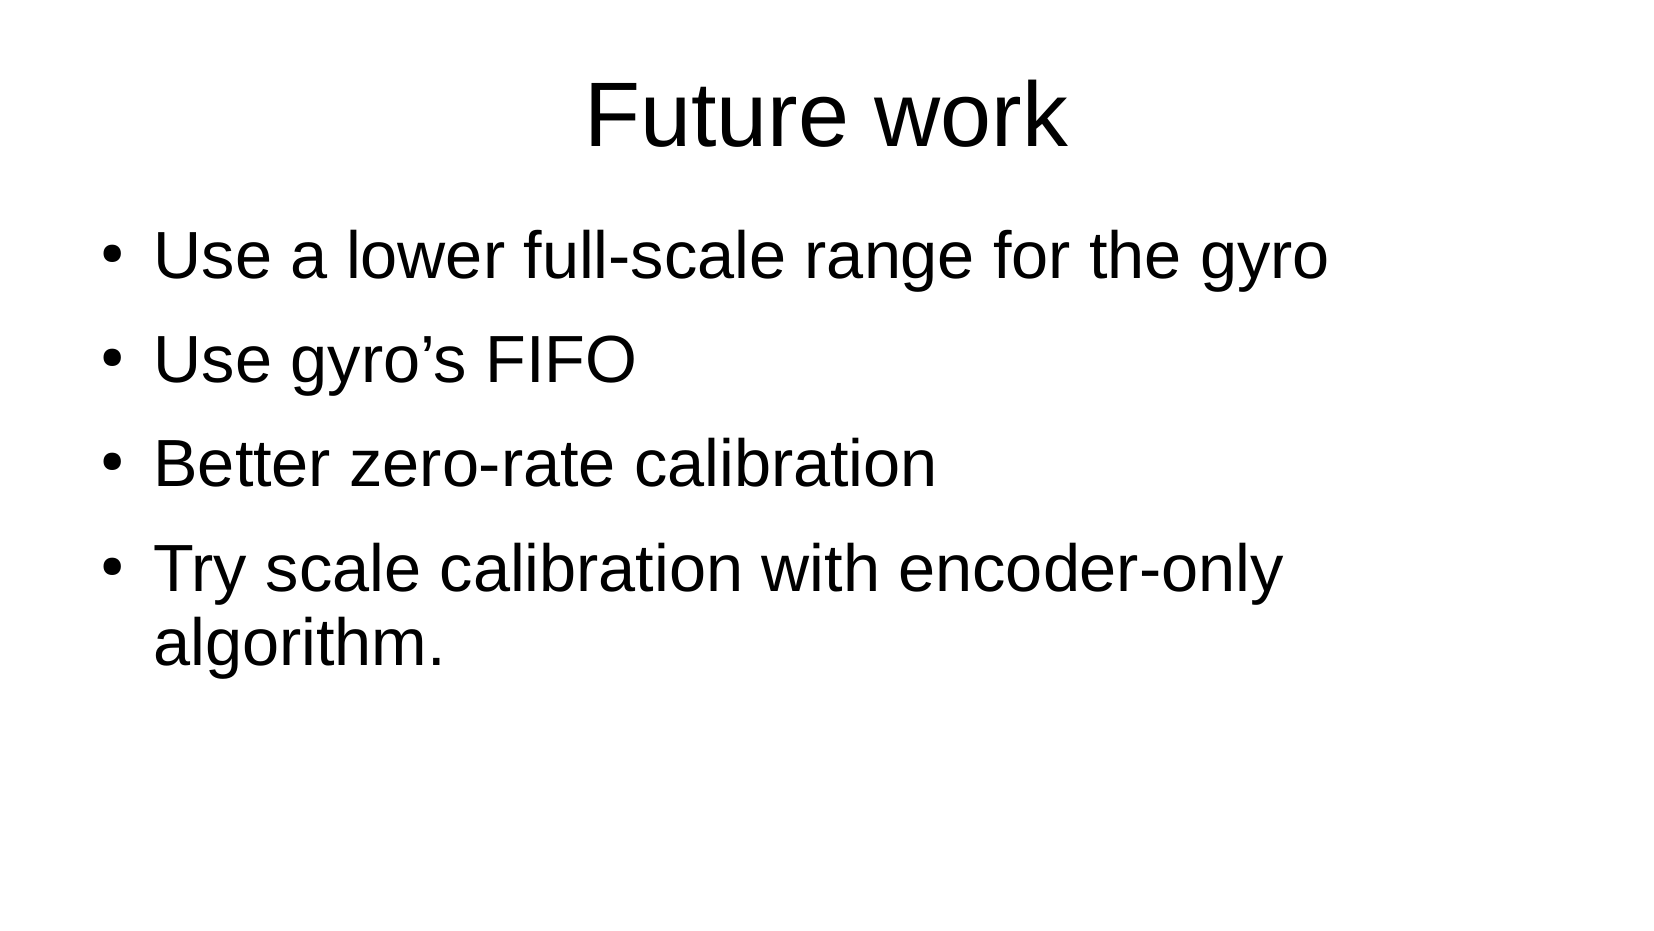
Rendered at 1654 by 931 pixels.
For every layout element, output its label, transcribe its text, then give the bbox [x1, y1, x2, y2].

title Future work [82, 37, 1571, 193]
list Use a lower full-scale range for the gyro Use gyro’s FIFO Better zero-rate calibration Try scale calibration with encoder-only algorithm. [82, 217, 1571, 758]
